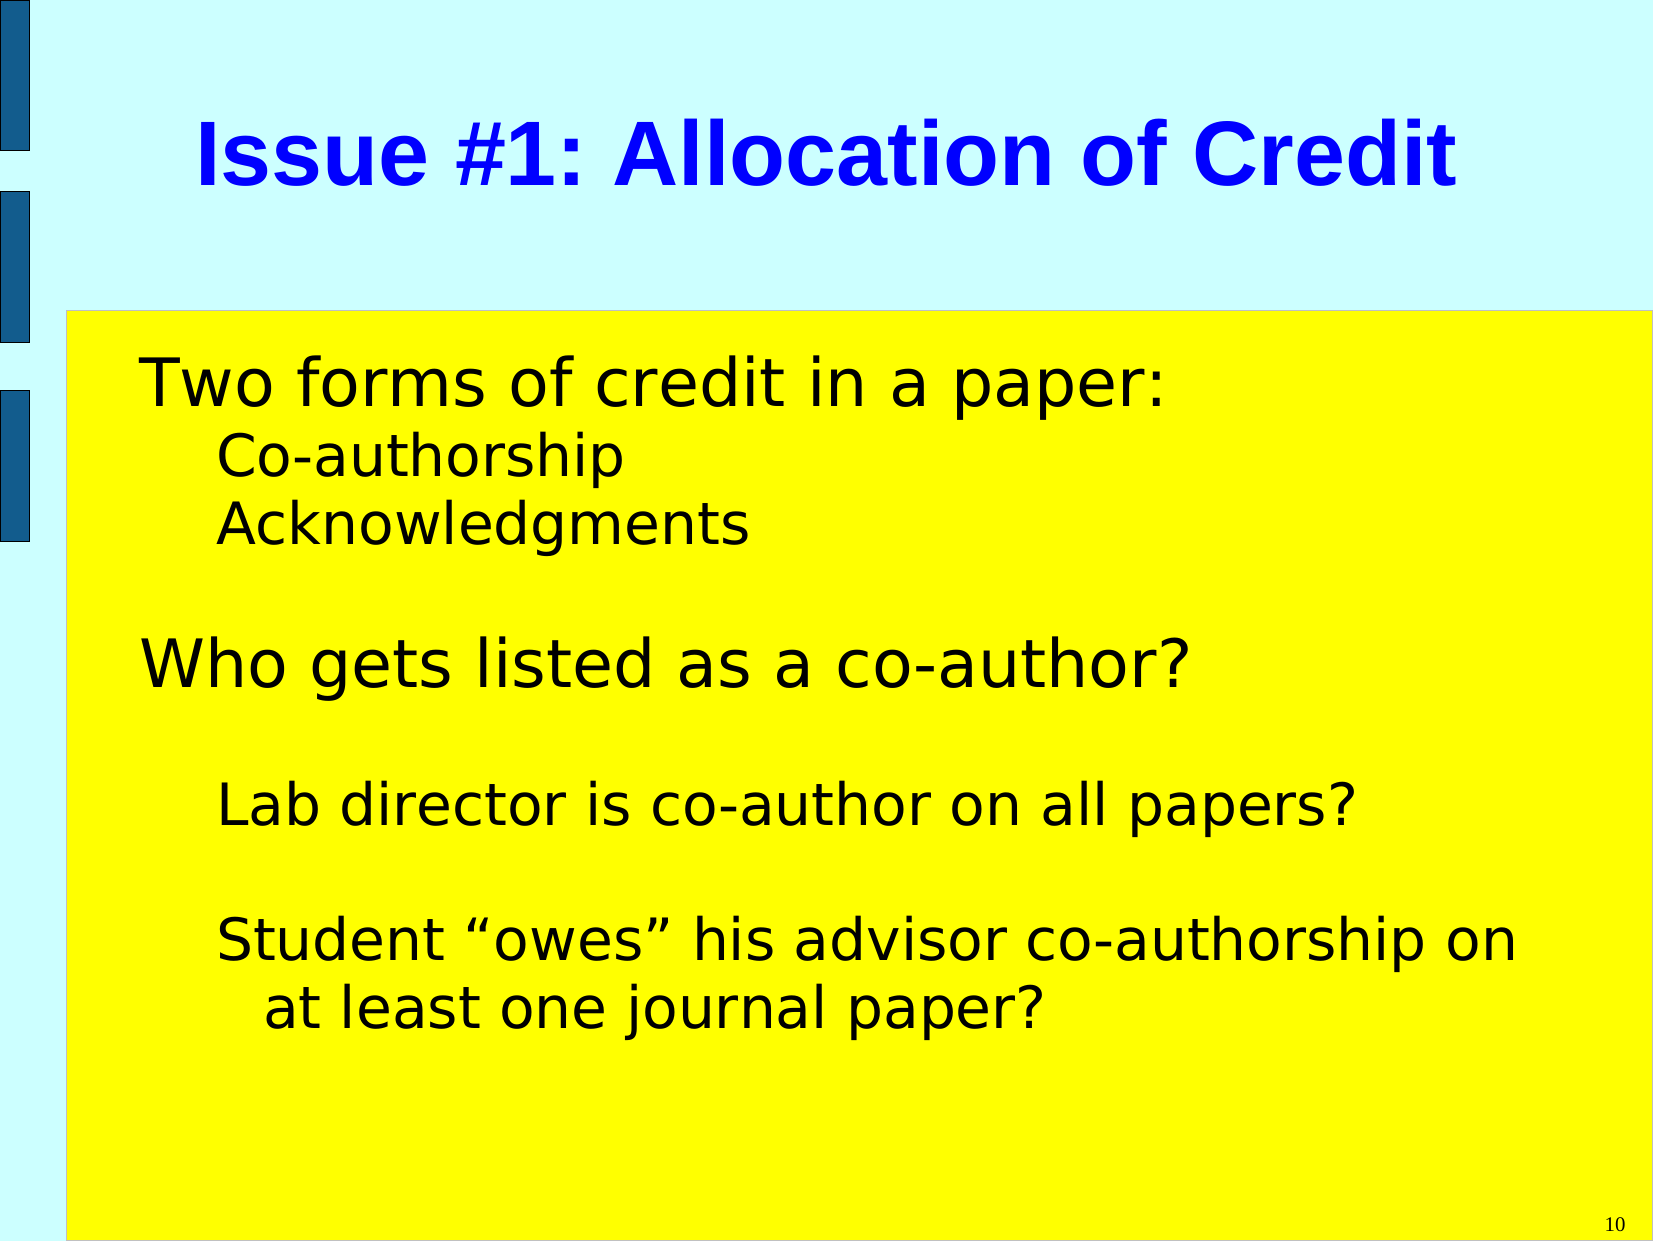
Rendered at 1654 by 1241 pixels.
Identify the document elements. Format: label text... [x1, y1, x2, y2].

list Two forms of credit in a paper: Co-authorship Acknowledgments Who gets listed as a co-author? Lab director is co-author on all papers? Student “owes” his advisor co-authorship on at least one journal paper? [121, 344, 1534, 1127]
title Issue #1: Allocation of Credit [121, 49, 1534, 258]
